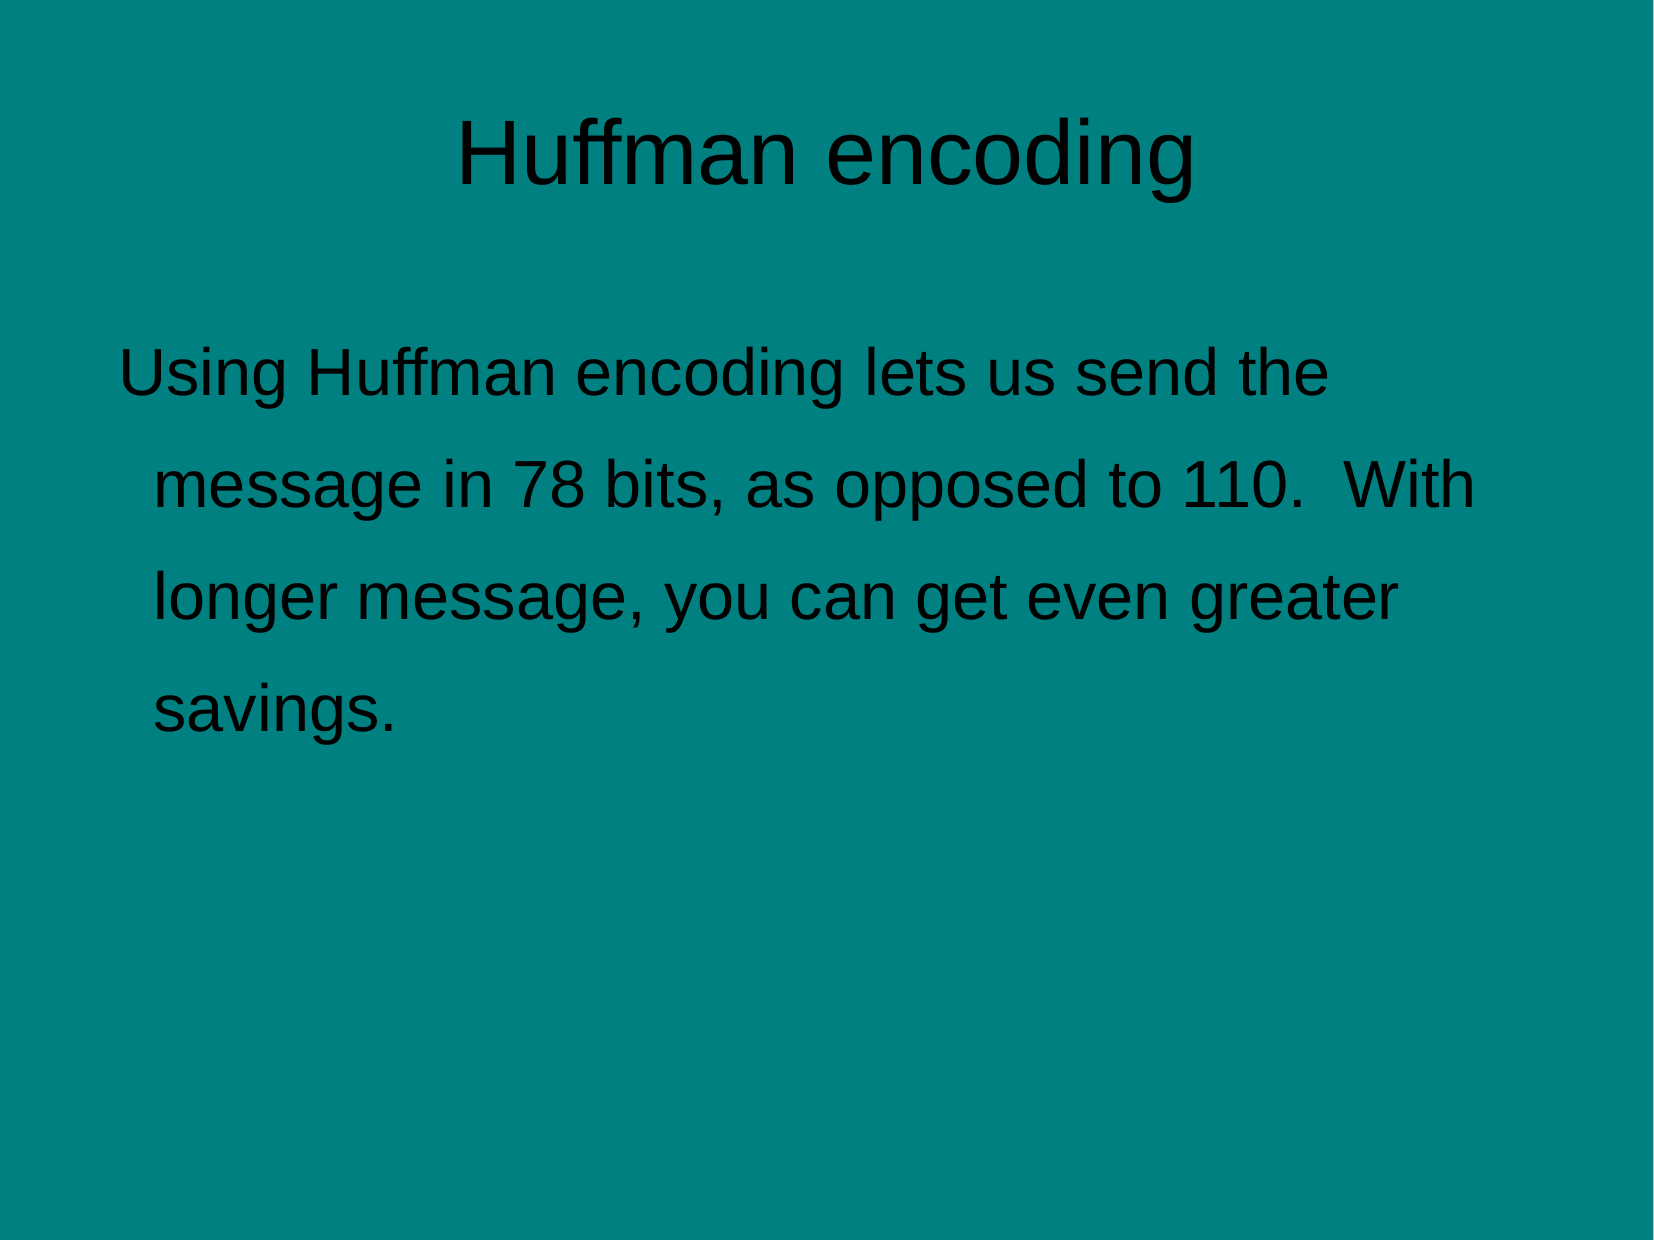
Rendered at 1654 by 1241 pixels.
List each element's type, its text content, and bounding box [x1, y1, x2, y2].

title Huffman encoding [82, 56, 1571, 250]
subtitle Using Huffman encoding lets us send the message in 78 bits, as opposed to 110. With longer message, you can get even greater savings. [82, 297, 1571, 1102]
